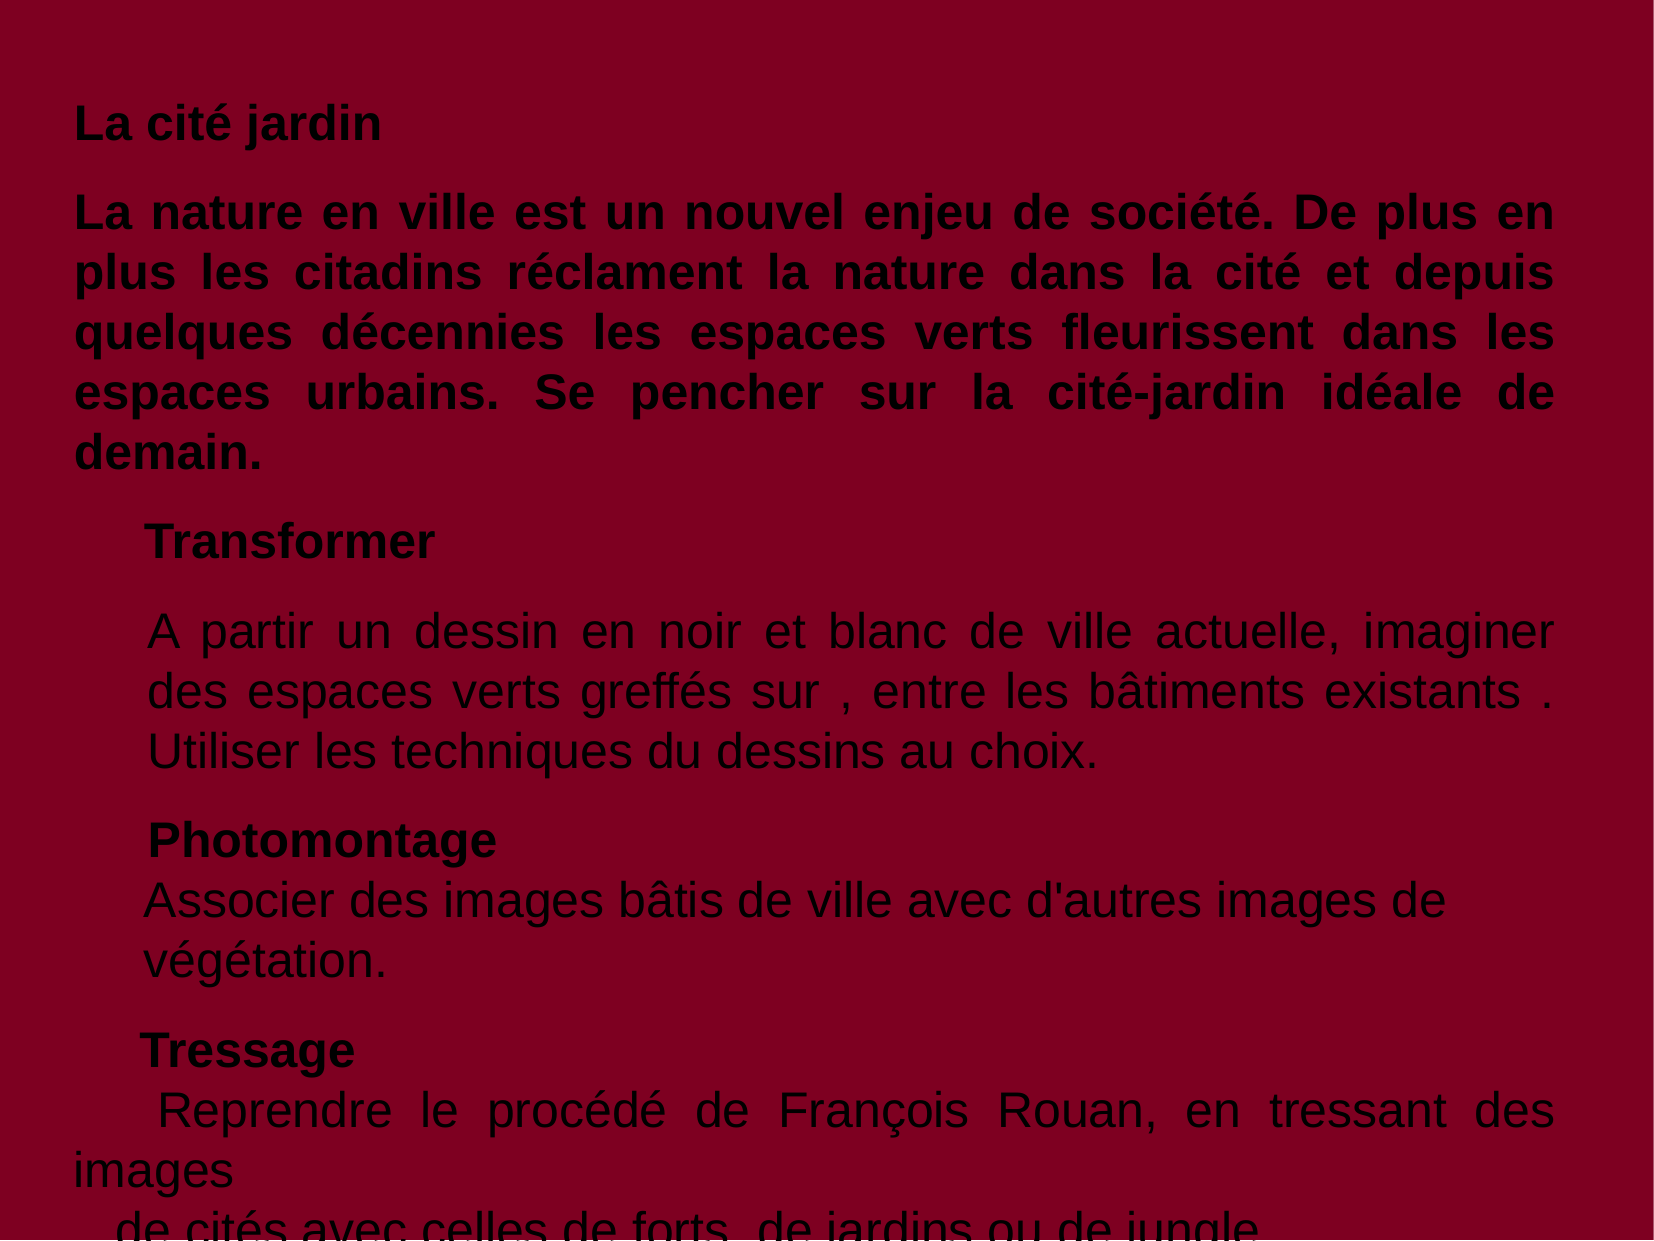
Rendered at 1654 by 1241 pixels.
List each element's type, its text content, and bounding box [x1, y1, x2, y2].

list La cité jardin La nature en ville est un nouvel enjeu de société. De plus en plus les citadins réclament la nature dans la cité et depuis quelques décennies les espaces verts fleurissent dans les espaces urbains. Se pencher sur la cité-jardin idéale de demain. Transformer A partir un dessin en noir et blanc de ville actuelle, imaginer des espaces verts greffés sur , entre les bâtiments existants . Utiliser les techniques du dessins au choix. Photomontage Associer des images bâtis de ville avec d'autres images de végétation. Tressage Reprendre le procédé de François Rouan, en tressant des images de cités avec celles de forts, de jardins ou de jungle. [59, 82, 1571, 1182]
